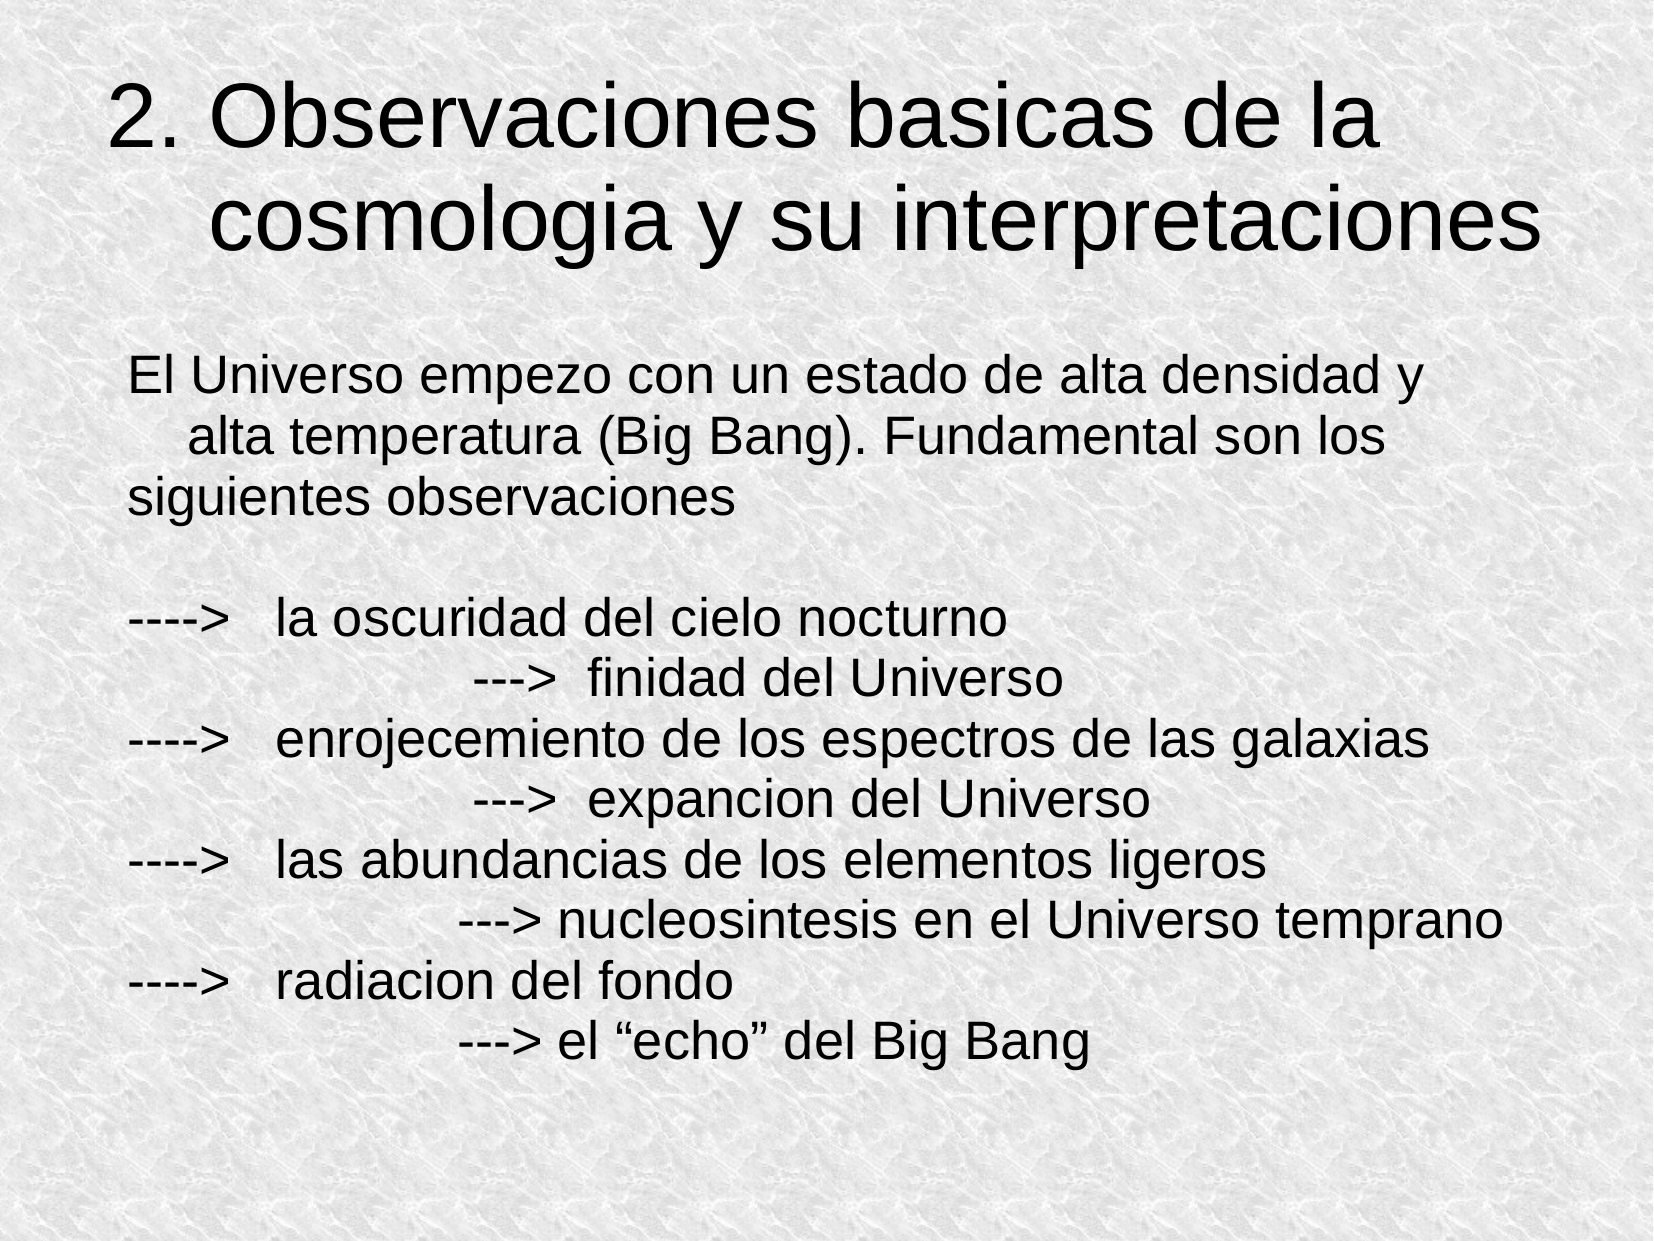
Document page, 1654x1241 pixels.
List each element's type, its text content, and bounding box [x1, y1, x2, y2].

text_box 2. Observaciones basicas de la cosmologia y su interpretaciones [91, 57, 1560, 301]
picture [0, 0, 1654, 1241]
text_box El Universo empezo con un estado de alta densidad y alta temperatura (Big Bang). Fundamental son los siguientes observaciones ----> la oscuridad del cielo nocturno ---> finidad del Universo ----> enrojecemiento de los espectros de las galaxias ---> expancion del Universo ----> las abundancias de los elementos ligeros ---> nucleosintesis en el Universo temprano ----> radiacion del fondo ---> el “echo” del Big Bang [112, 337, 1522, 1160]
